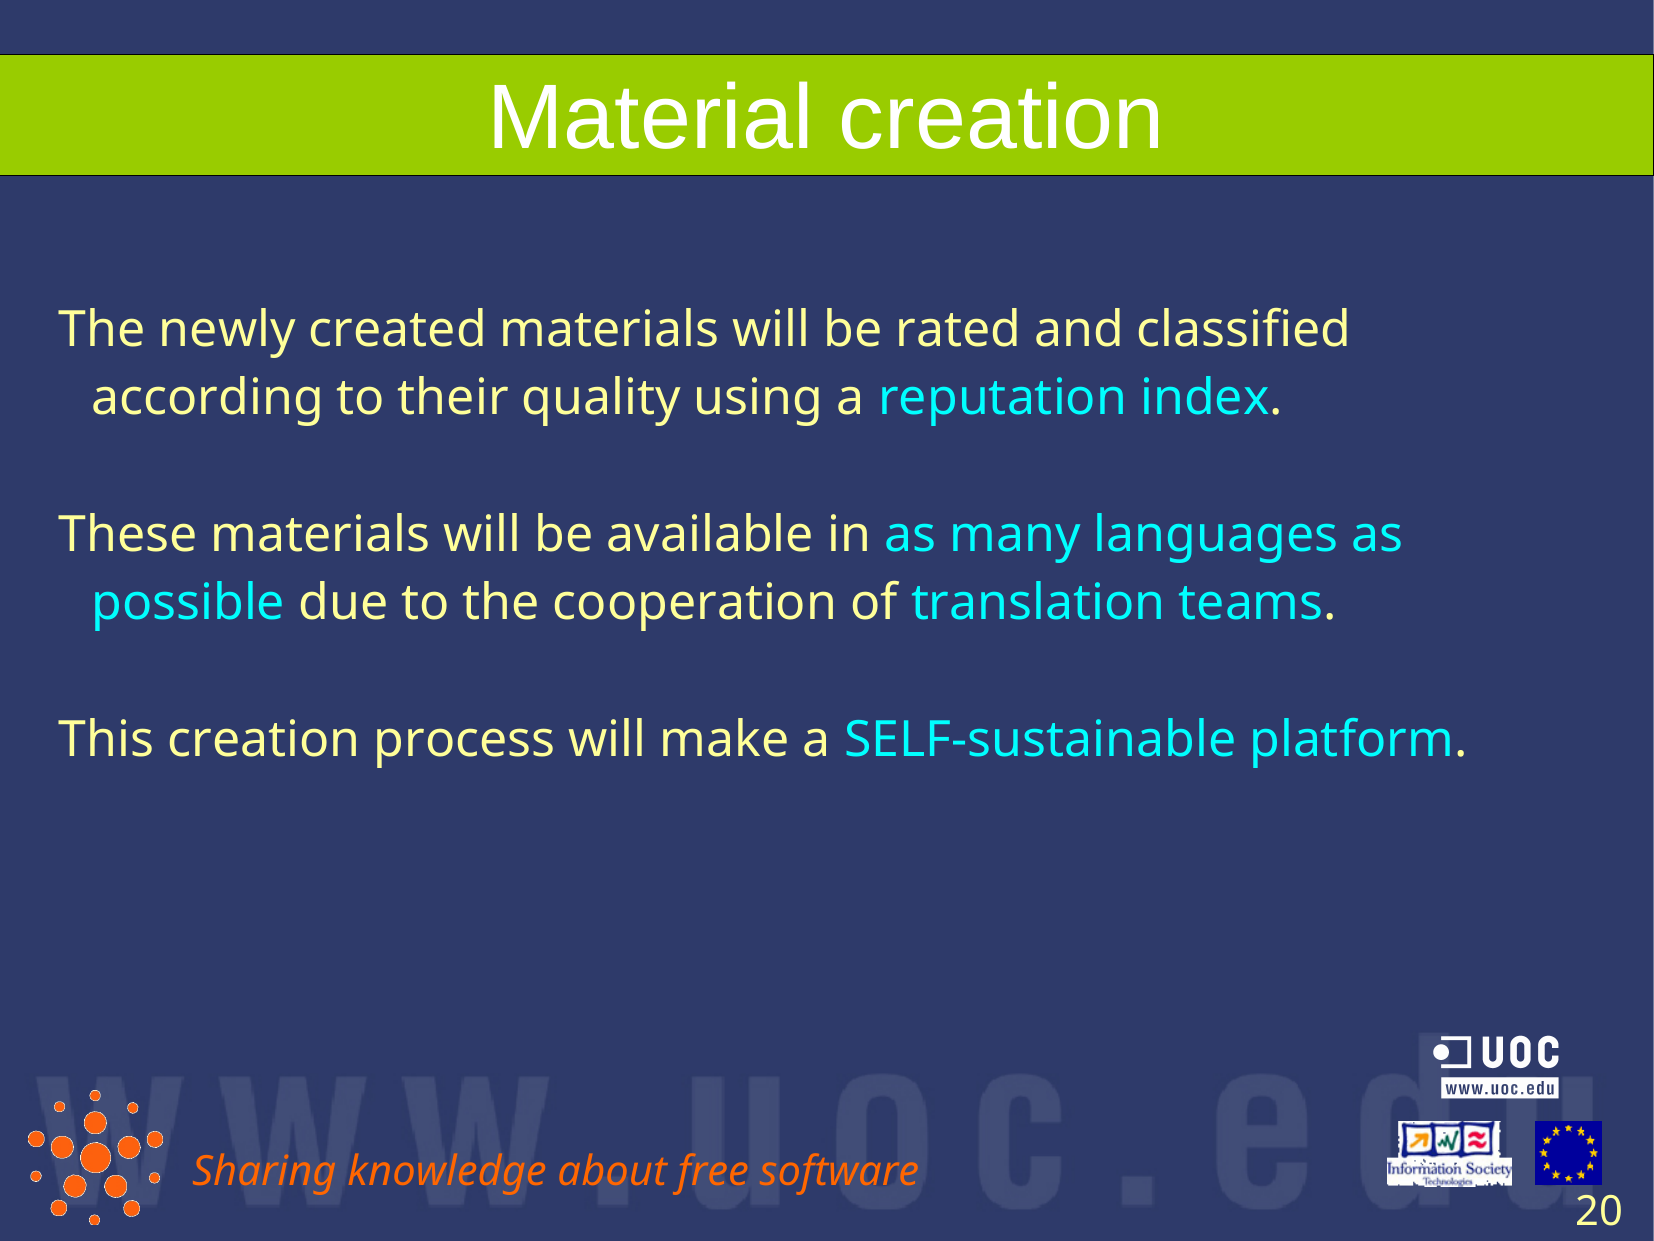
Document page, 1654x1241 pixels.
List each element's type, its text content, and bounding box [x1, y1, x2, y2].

picture [0, 176, 1654, 1241]
text_box The newly created materials will be rated and classified according to their quality using a reputation index. These materials will be available in as many languages as possible due to the cooperation of translation teams. This creation process will make a SELF-sustainable platform. [59, 292, 1542, 913]
picture [0, 0, 1654, 54]
title Material creation [82, 48, 1571, 185]
